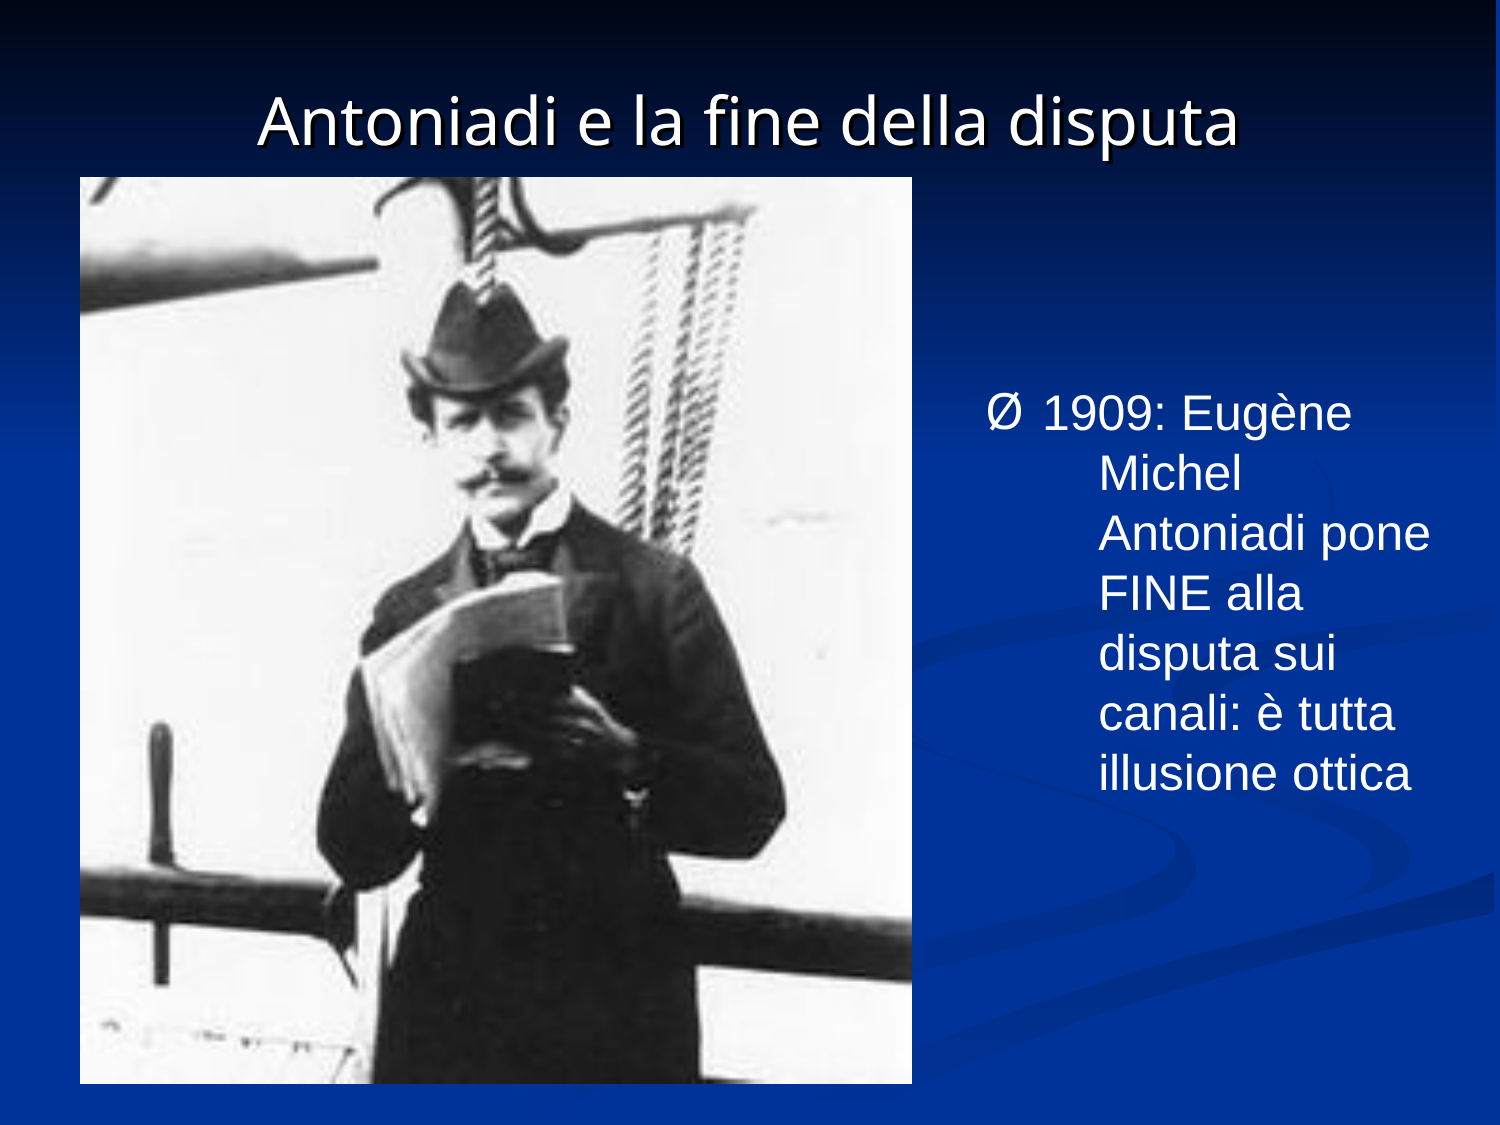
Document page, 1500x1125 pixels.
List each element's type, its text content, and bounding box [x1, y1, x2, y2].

text_box 1909: Eugène Michel Antoniadi pone FINE alla disputa sui canali: è tutta illusione ottica [970, 373, 1465, 752]
picture [80, 177, 912, 1084]
text_box Antoniadi e la fine della disputa [35, 70, 1465, 178]
